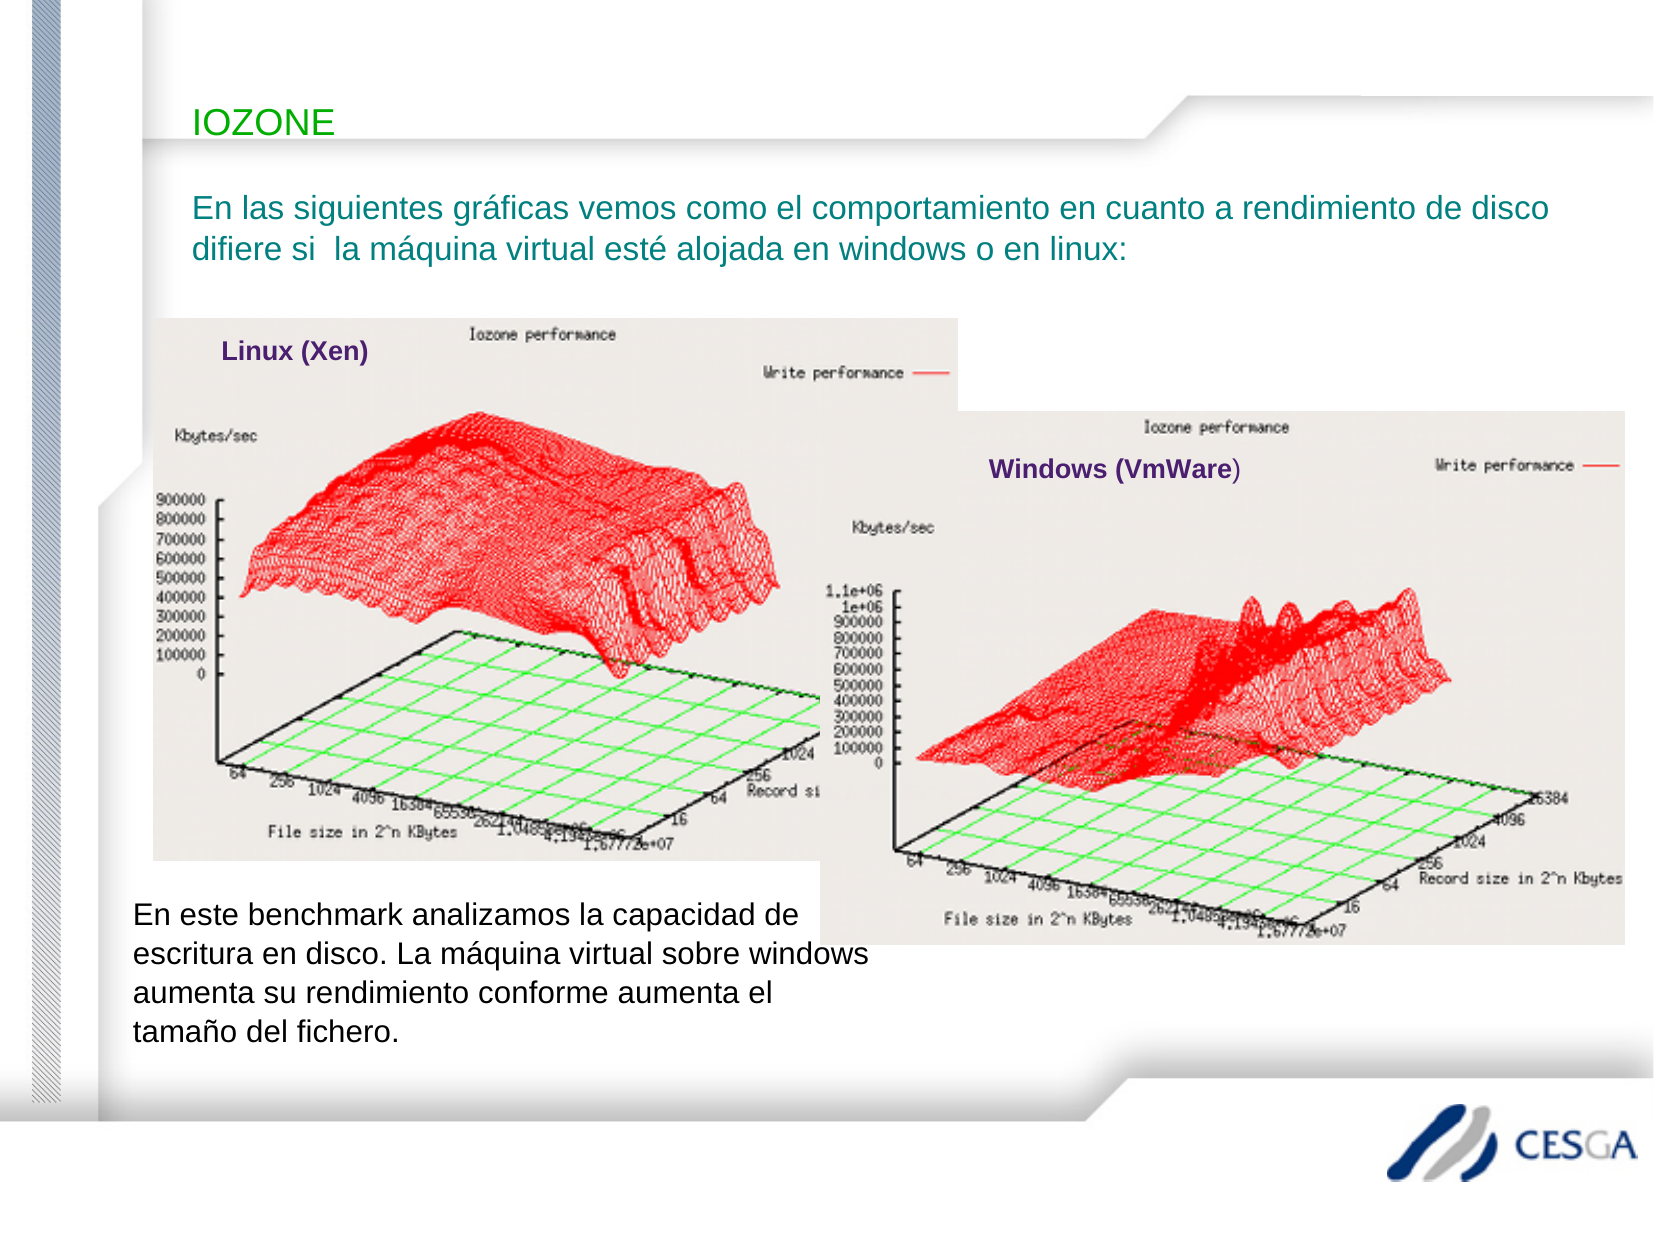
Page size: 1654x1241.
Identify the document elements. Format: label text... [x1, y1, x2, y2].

text_box En este benchmark analizamos la capacidad de escritura en disco. La máquina virtual sobre windows aumenta su rendimiento conforme aumenta el tamaño del fichero. [118, 885, 887, 1064]
text_box Linux (Xen) [206, 324, 443, 373]
text_box En las siguientes gráficas vemos como el comportamiento en cuanto a rendimiento de disco difiere si la máquina virtual esté alojada en windows o en linux: [177, 177, 1595, 275]
text_box Windows (VmWare) [974, 442, 1270, 492]
text_box IOZONE [177, 88, 739, 150]
picture [0, 0, 1654, 1241]
